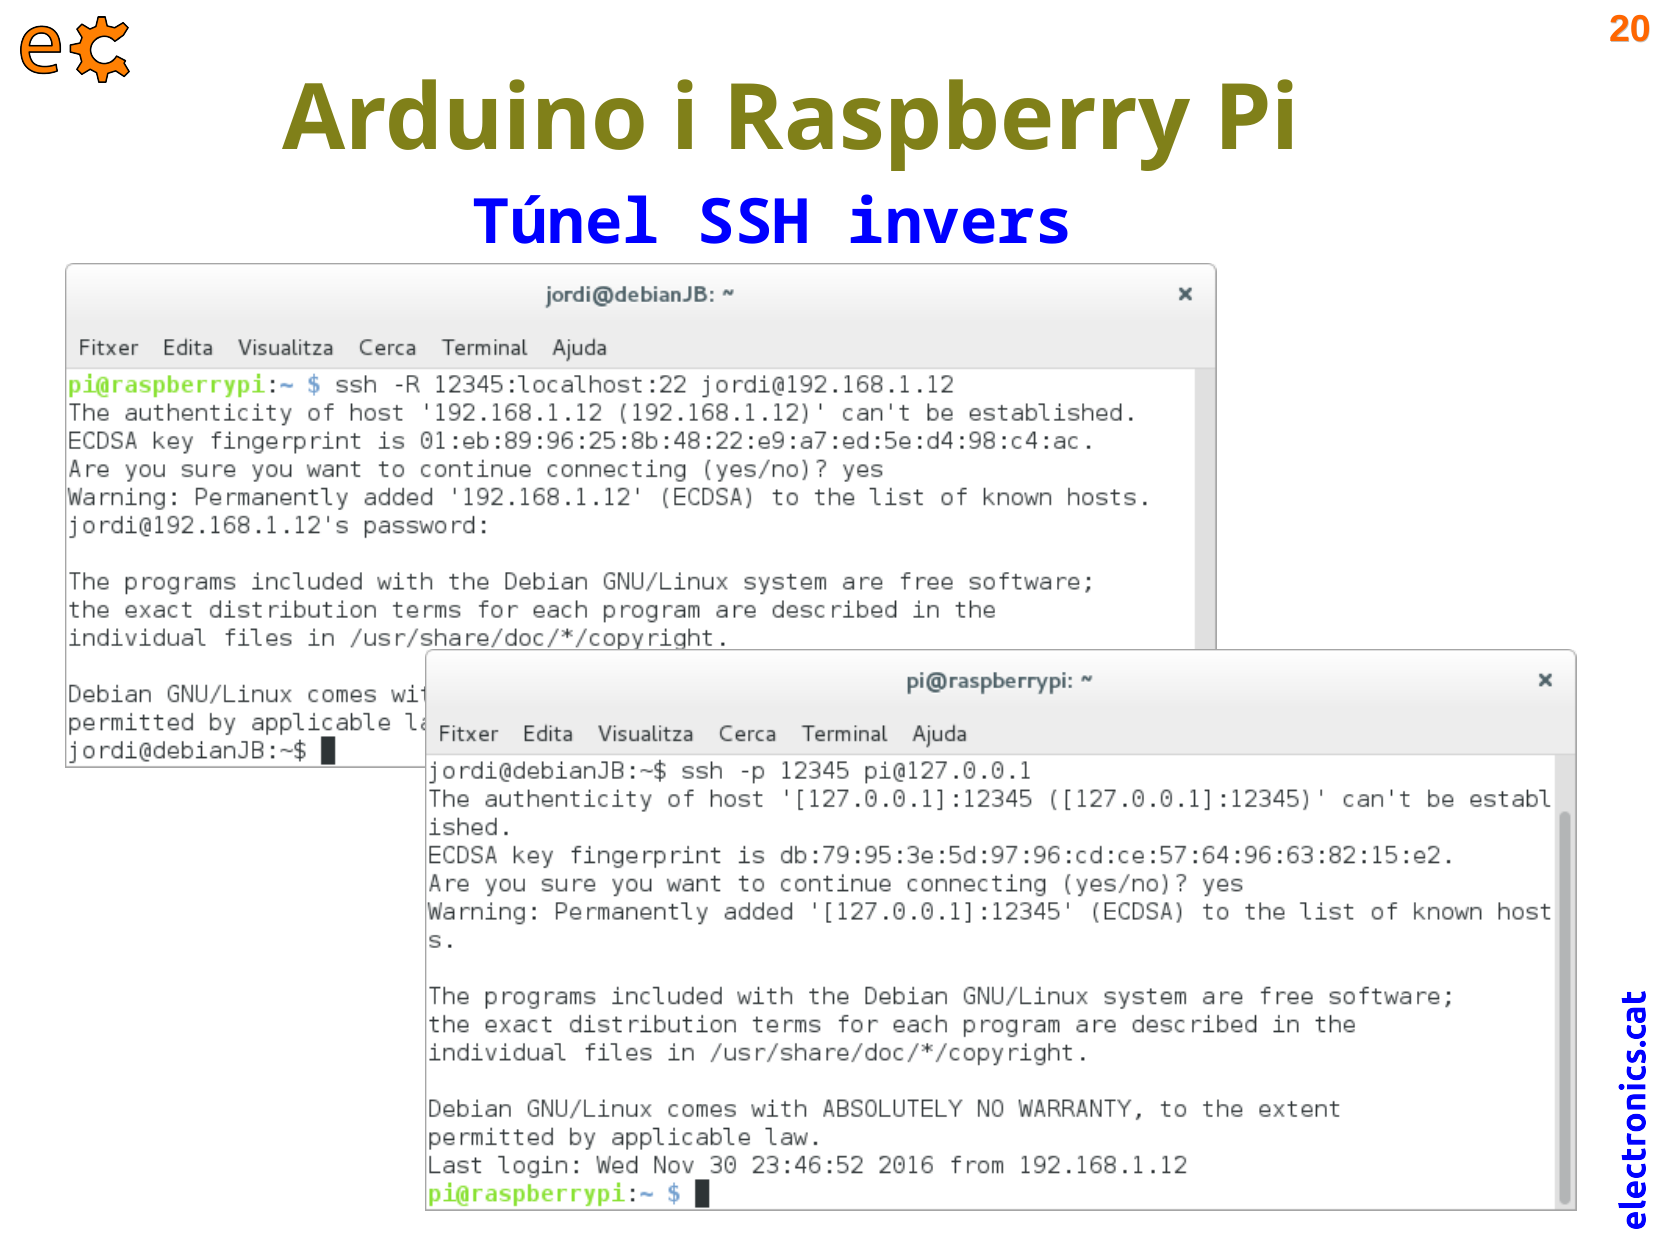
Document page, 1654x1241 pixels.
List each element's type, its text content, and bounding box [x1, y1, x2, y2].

text_box <número> [1594, 0, 1654, 71]
picture [1618, 991, 1646, 1229]
title Arduino i Raspberry Pi Túnel SSH invers [0, 52, 1619, 260]
picture [65, 263, 1577, 1211]
picture [20, 16, 130, 52]
